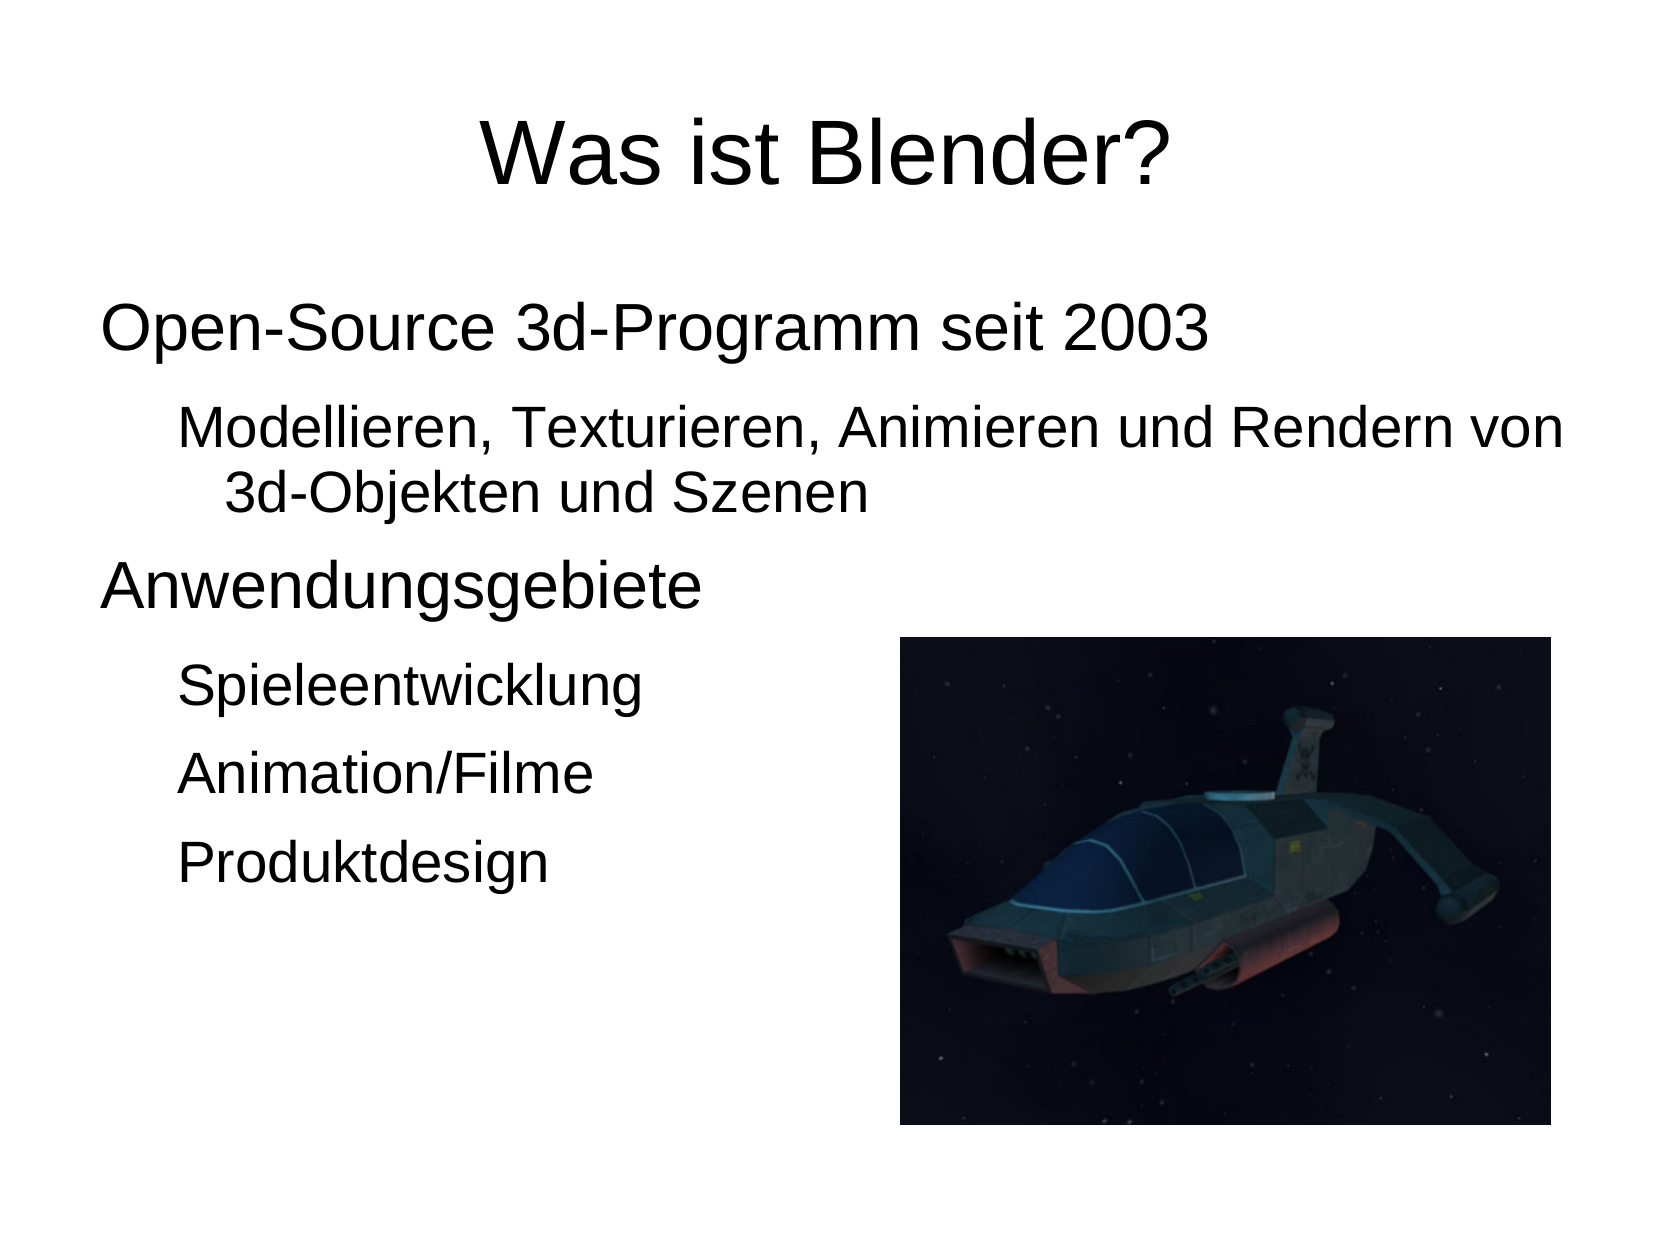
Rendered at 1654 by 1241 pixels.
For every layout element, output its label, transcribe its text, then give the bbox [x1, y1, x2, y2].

title Was ist Blender? [82, 49, 1571, 257]
list Open-Source 3d-Programm seit 2003 Modellieren, Texturieren, Animieren und Rendern von 3d-Objekten und Szenen Anwendungsgebiete Spieleentwicklung Animation/Filme Produktdesign [82, 290, 1571, 1094]
picture [900, 637, 1551, 1126]
